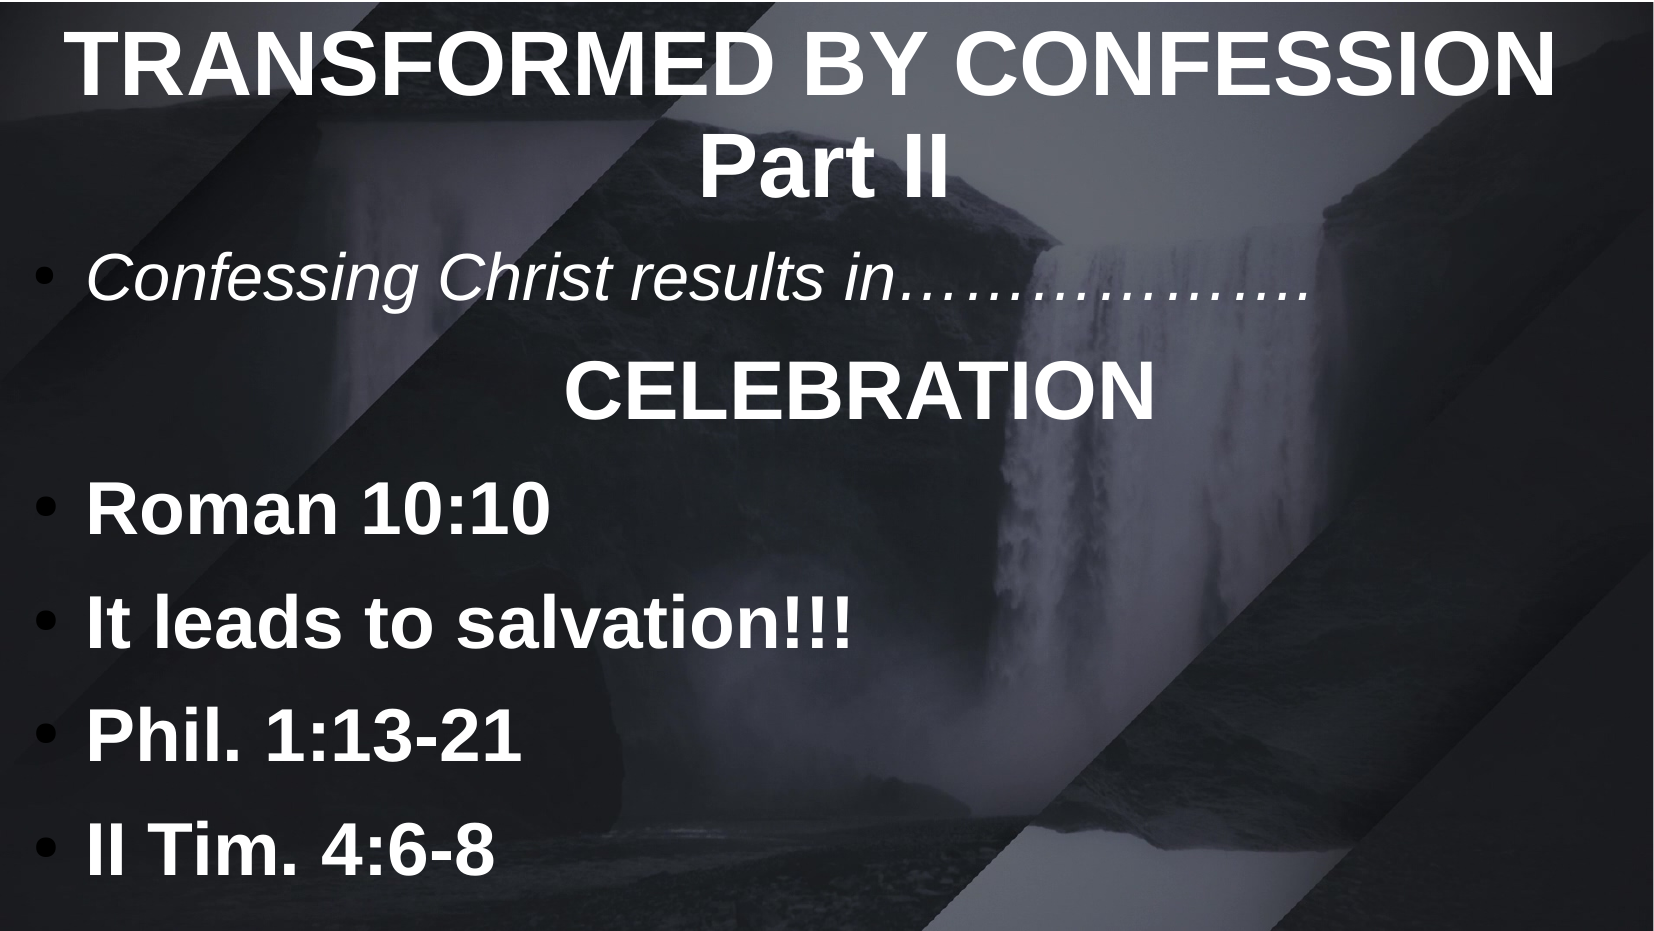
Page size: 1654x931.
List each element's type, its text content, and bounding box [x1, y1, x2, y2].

title TRANSFORMED BY CONFESSION Part II [0, 0, 1651, 269]
list Confessing Christ results in………………. CELEBRATION Roman 10:10 It leads to salvation!!! Phil. 1:13-21 II Tim. 4:6-8 [15, 240, 1636, 916]
picture [0, 2, 1654, 931]
